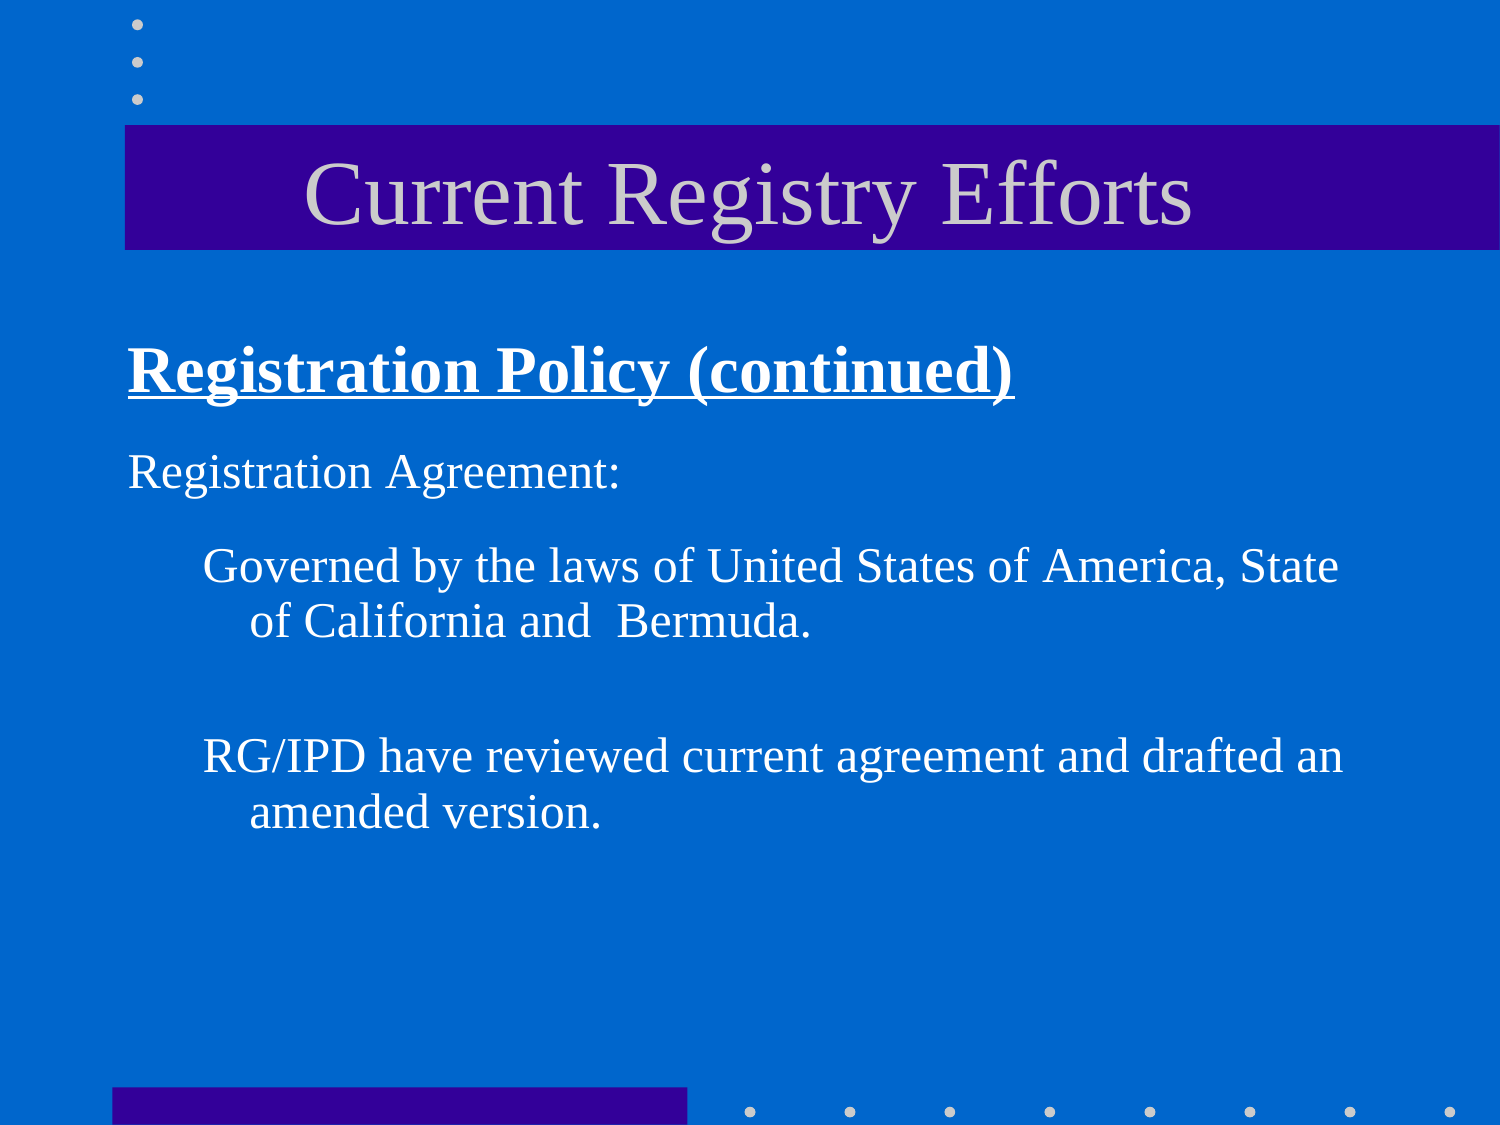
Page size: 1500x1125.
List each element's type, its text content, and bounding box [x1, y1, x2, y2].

title Current Registry Efforts [112, 99, 1388, 288]
list Registration Policy (continued) Registration Agreement: Governed by the laws of United States of America, State of California and Bermuda. RG/IPD have reviewed current agreement and drafted an amended version. [112, 324, 1388, 1001]
